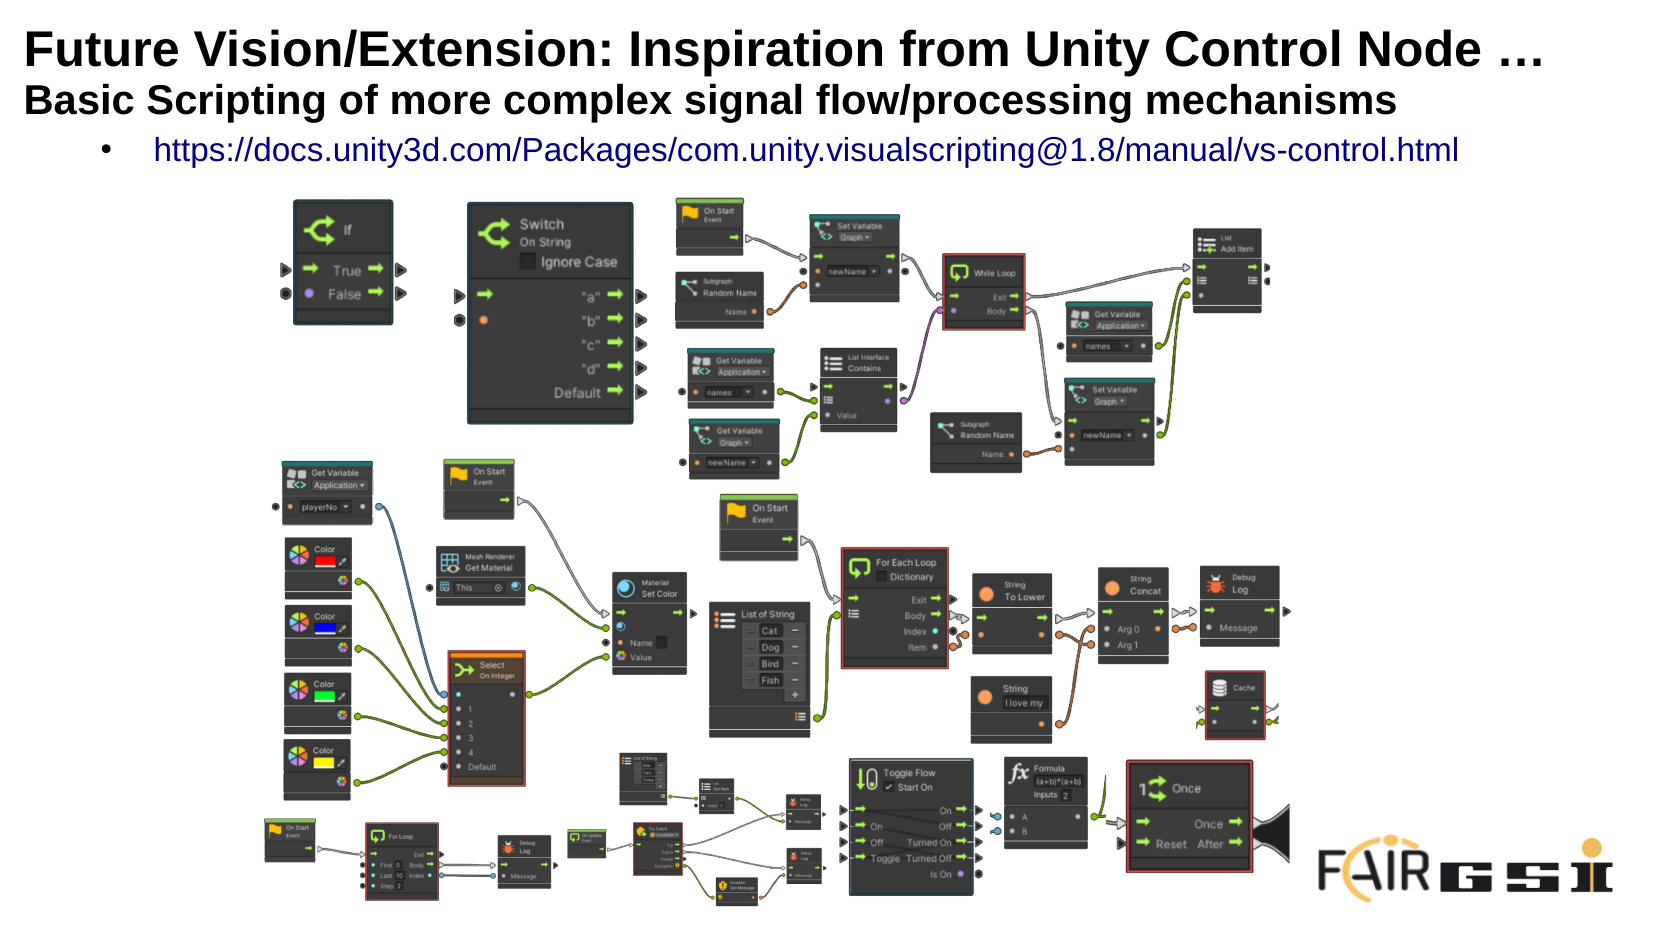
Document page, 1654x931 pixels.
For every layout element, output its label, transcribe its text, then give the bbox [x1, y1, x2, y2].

picture [256, 174, 1292, 910]
list https://docs.unity3d.com/Packages/com.unity.visualscripting@1.8/manual/vs-control.html [82, 131, 1571, 173]
picture [1318, 833, 1430, 904]
title Future Vision/Extension: Inspiration from Unity Control Node … Basic Scripting of more complex signal flow/processing mechanisms [23, 5, 1638, 139]
picture [1439, 836, 1615, 895]
